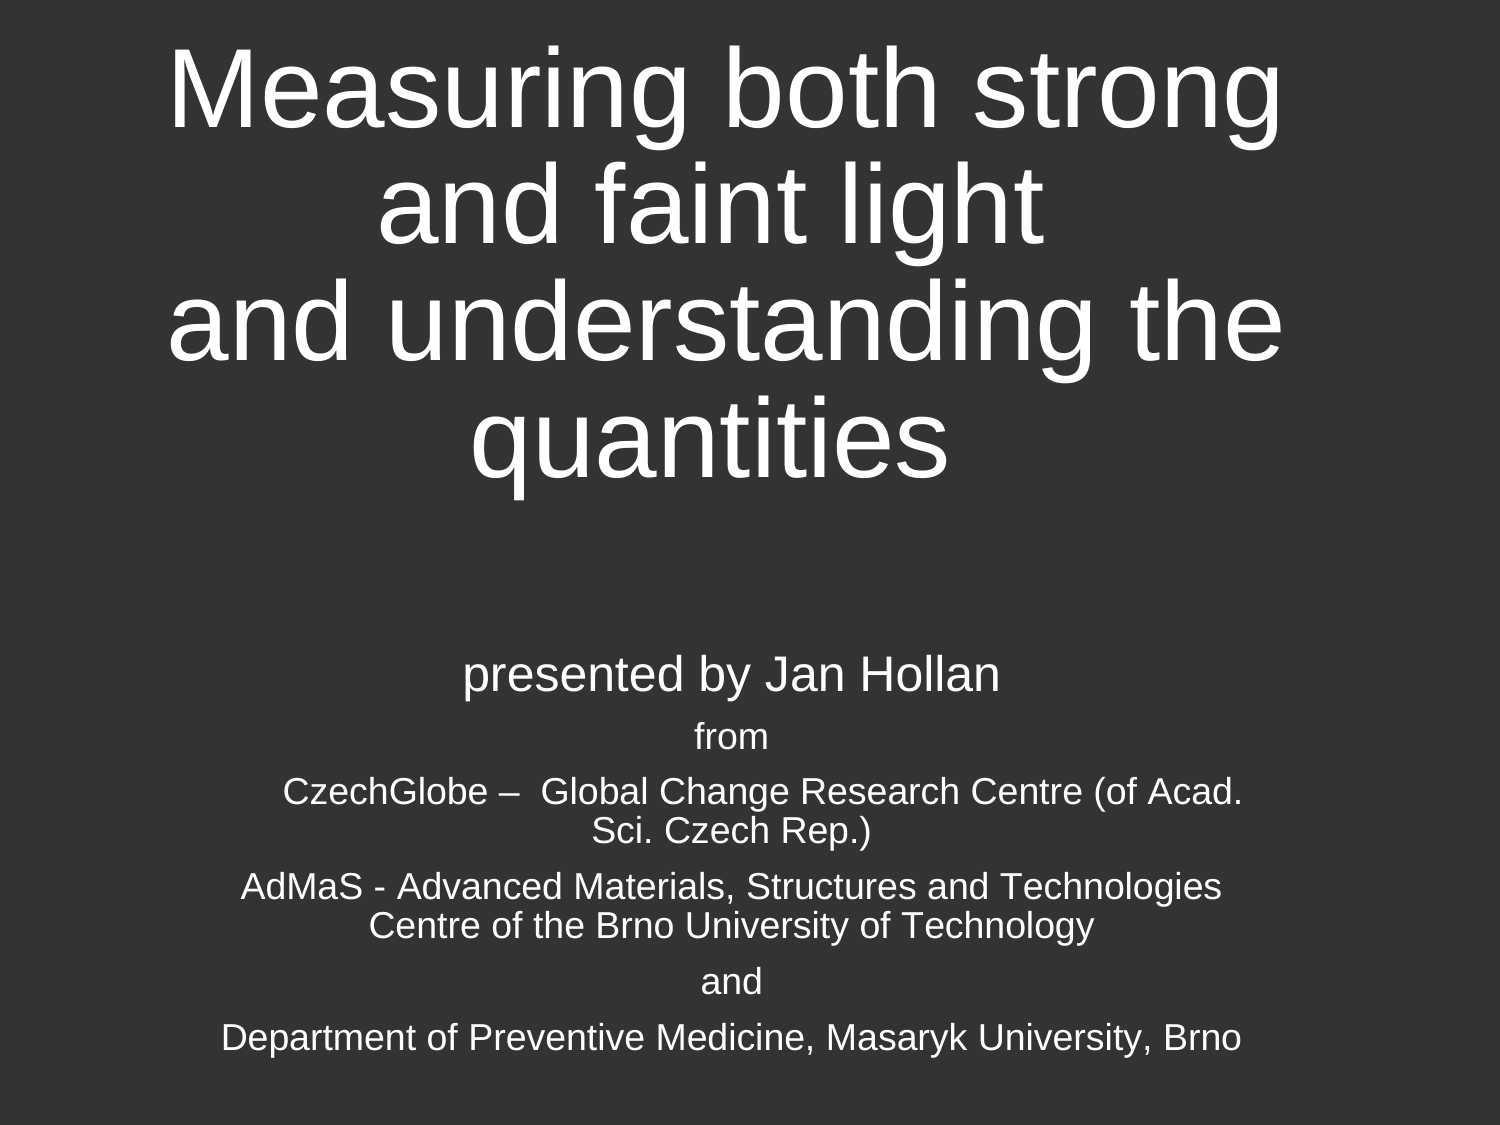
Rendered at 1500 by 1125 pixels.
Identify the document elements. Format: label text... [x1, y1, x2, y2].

subtitle presented by Jan Hollan from CzechGlobe – Global Change Research Centre (of Acad. Sci. Czech Rep.) AdMaS - Advanced Materials, Structures and Technologies Centre of the Brno University of Technology and Department of Preventive Medicine, Masaryk University, Brno [206, 649, 1257, 1063]
title Measuring both strong and faint light and understanding the quantities [88, 29, 1364, 608]
